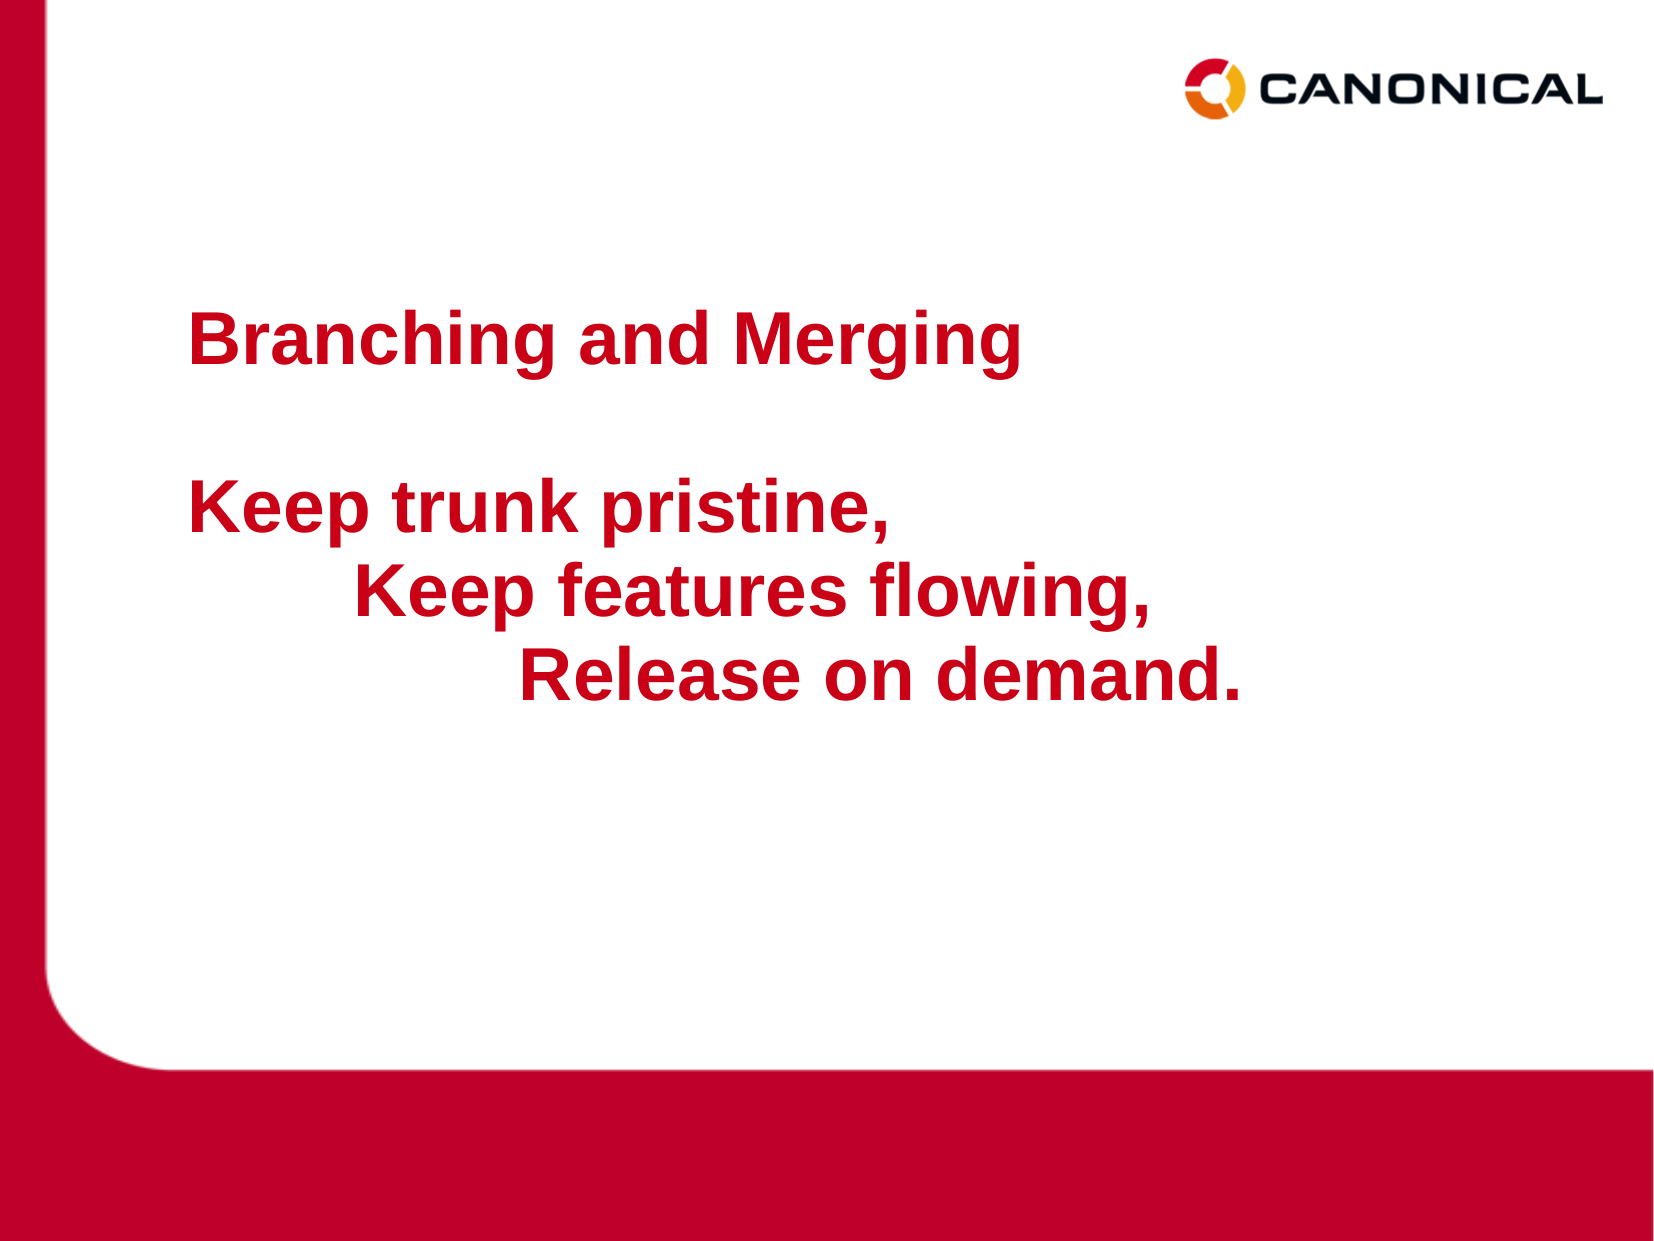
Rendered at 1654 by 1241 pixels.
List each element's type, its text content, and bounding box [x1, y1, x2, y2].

title Branching and Merging Keep trunk pristine, Keep features flowing, Release on demand. [187, 150, 1571, 863]
picture [0, 0, 1654, 1241]
